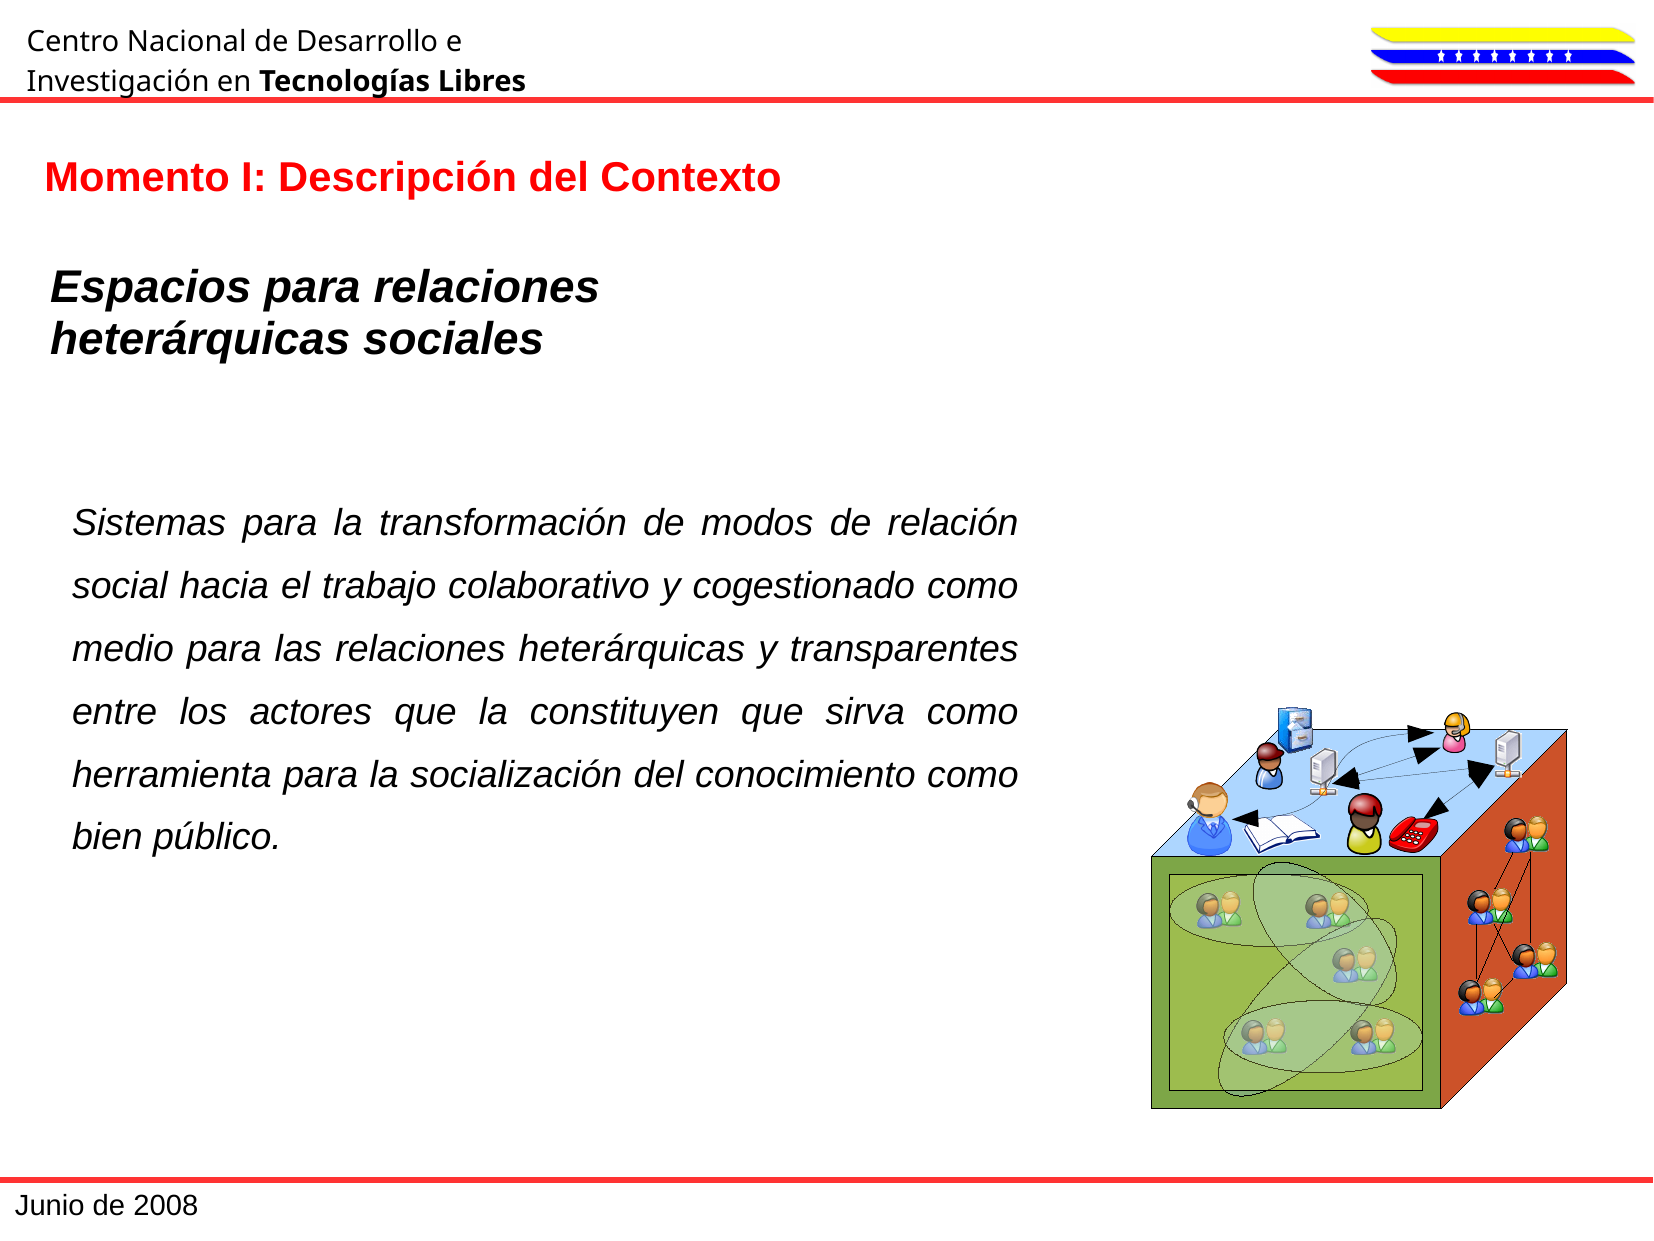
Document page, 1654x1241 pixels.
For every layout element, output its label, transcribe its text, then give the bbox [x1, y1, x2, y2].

picture [1259, 811, 1293, 818]
text_box Sistemas para la transformación de modos de relación social hacia el trabajo colaborativo y cogestionado como medio para las relaciones heterárquicas y transparentes entre los actores que la constituyen que sirva como herramienta para la socialización del conocimiento como bien público. [57, 472, 1034, 1008]
picture [1243, 707, 1347, 796]
picture [1241, 811, 1322, 857]
picture [1458, 978, 1504, 1016]
picture [1187, 782, 1232, 857]
picture [1322, 756, 1441, 875]
picture [1370, 23, 1636, 88]
picture [1434, 711, 1477, 754]
picture [1483, 729, 1531, 778]
text_box Momento I: Descripción del Contexto [29, 146, 1123, 225]
text_box [1151, 729, 1568, 1109]
text_box Espacios para relaciones heterárquicas sociales [35, 253, 798, 407]
picture [1512, 942, 1558, 979]
picture [1467, 888, 1513, 925]
picture [1241, 811, 1251, 815]
picture [1504, 816, 1549, 853]
